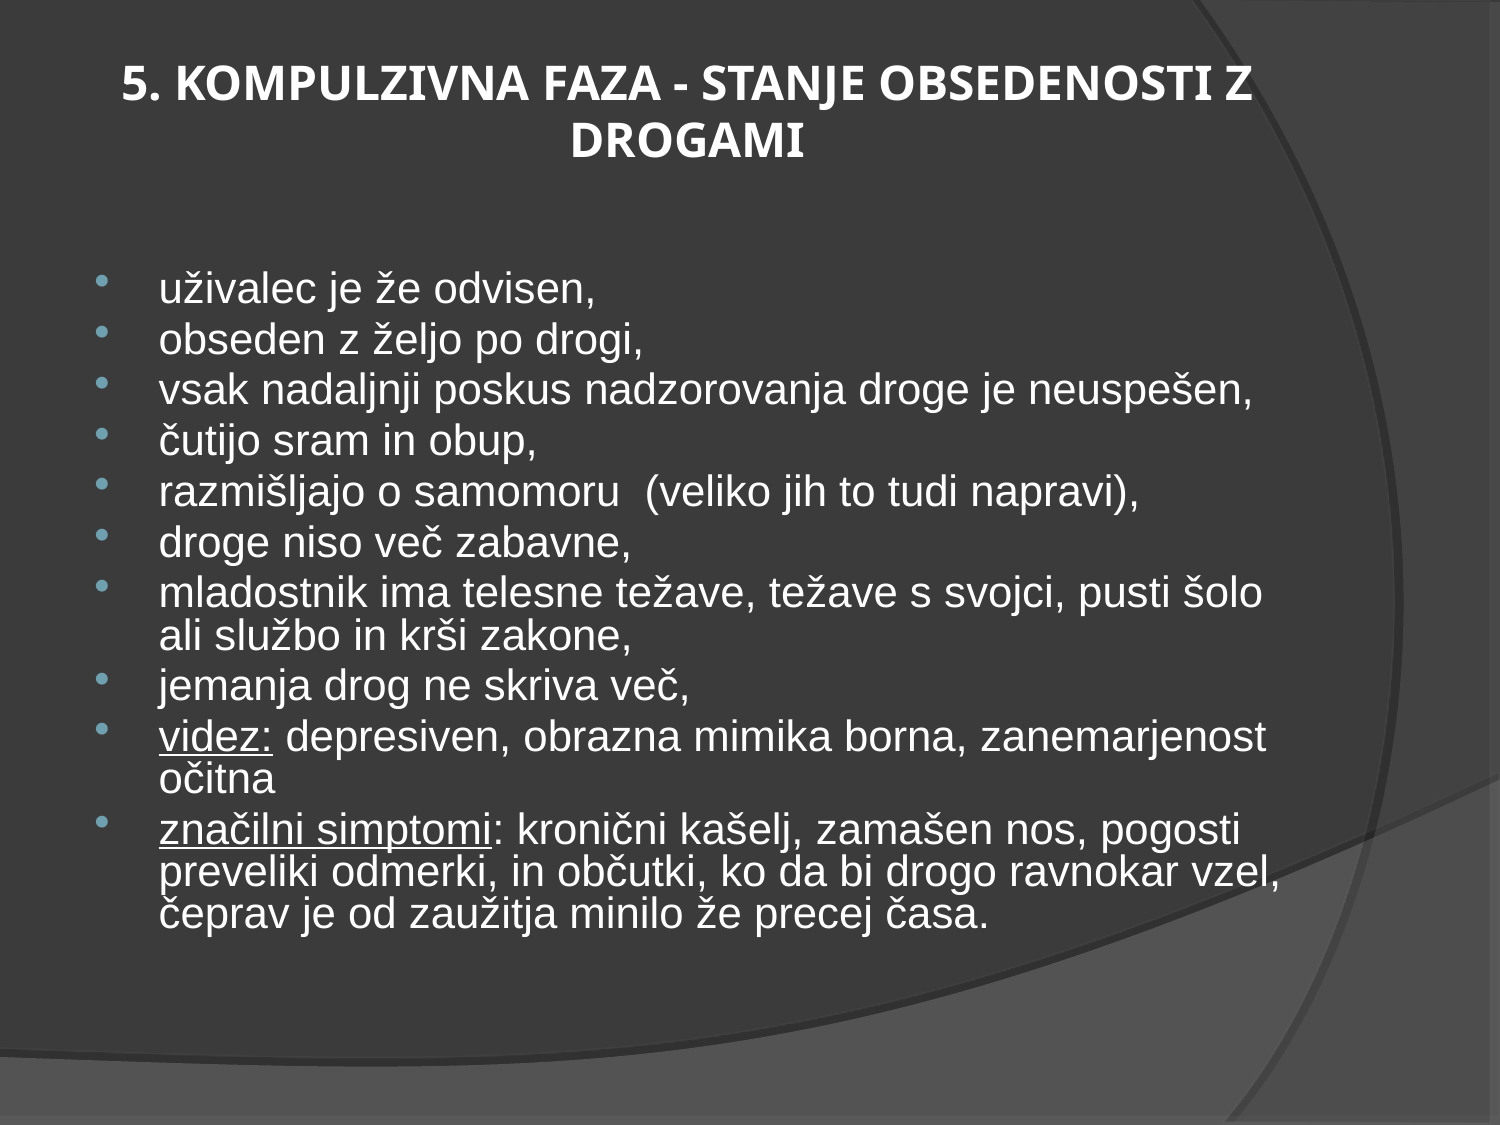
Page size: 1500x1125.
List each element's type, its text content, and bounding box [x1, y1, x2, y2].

list uživalec je že odvisen, obseden z željo po drogi, vsak nadaljnji poskus nadzorovanja droge je neuspešen, čutijo sram in obup, razmišljajo o samomoru (veliko jih to tudi napravi), droge niso več zabavne, mladostnik ima telesne težave, težave s svojci, pusti šolo ali službo in krši zakone, jemanja drog ne skriva več, videz: depresiven, obrazna mimika borna, zanemarjenost očitna značilni simptomi: kronični kašelj, zamašen nos, pogosti preveliki odmerki, in občutki, ko da bi drogo ravnokar vzel, čeprav je od zaužitja minilo že precej časa. [75, 262, 1300, 1005]
title 5. KOMPULZIVNA FAZA - STANJE OBSEDENOSTI Z DROGAMI [75, 45, 1300, 233]
